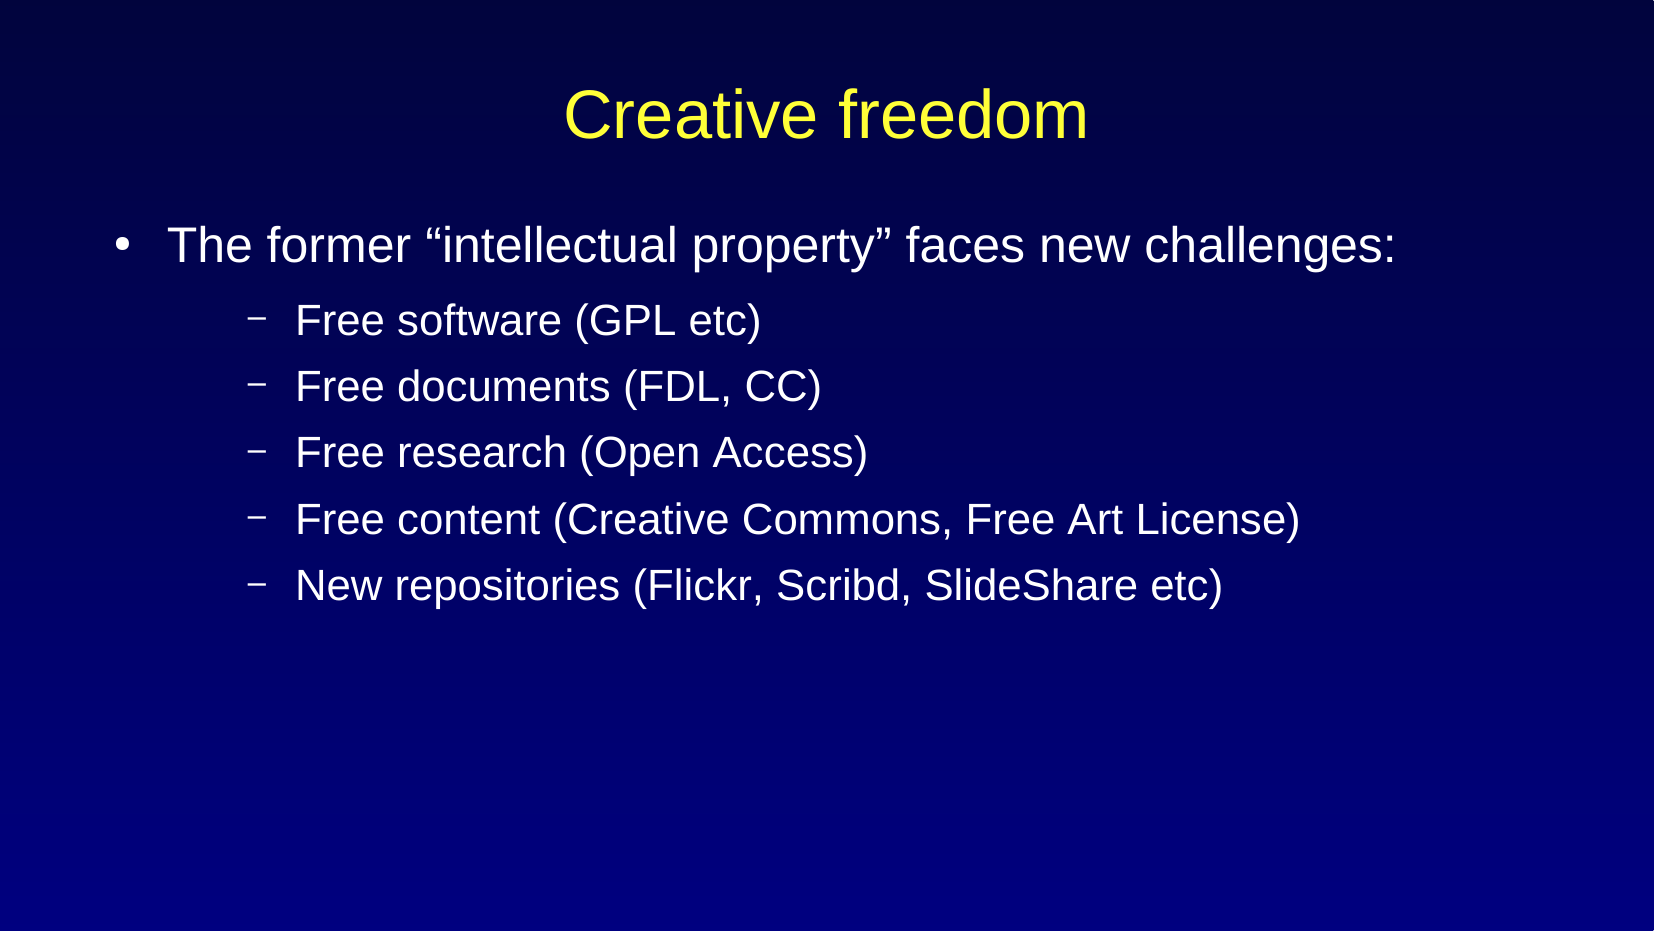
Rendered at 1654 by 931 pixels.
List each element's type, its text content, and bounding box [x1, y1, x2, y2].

list The former “intellectual property” faces new challenges: Free software (GPL etc) Free documents (FDL, CC) Free research (Open Access) Free content (Creative Commons, Free Art License) New repositories (Flickr, Scribd, SlideShare etc) [82, 217, 1571, 758]
title Creative freedom [82, 37, 1571, 193]
